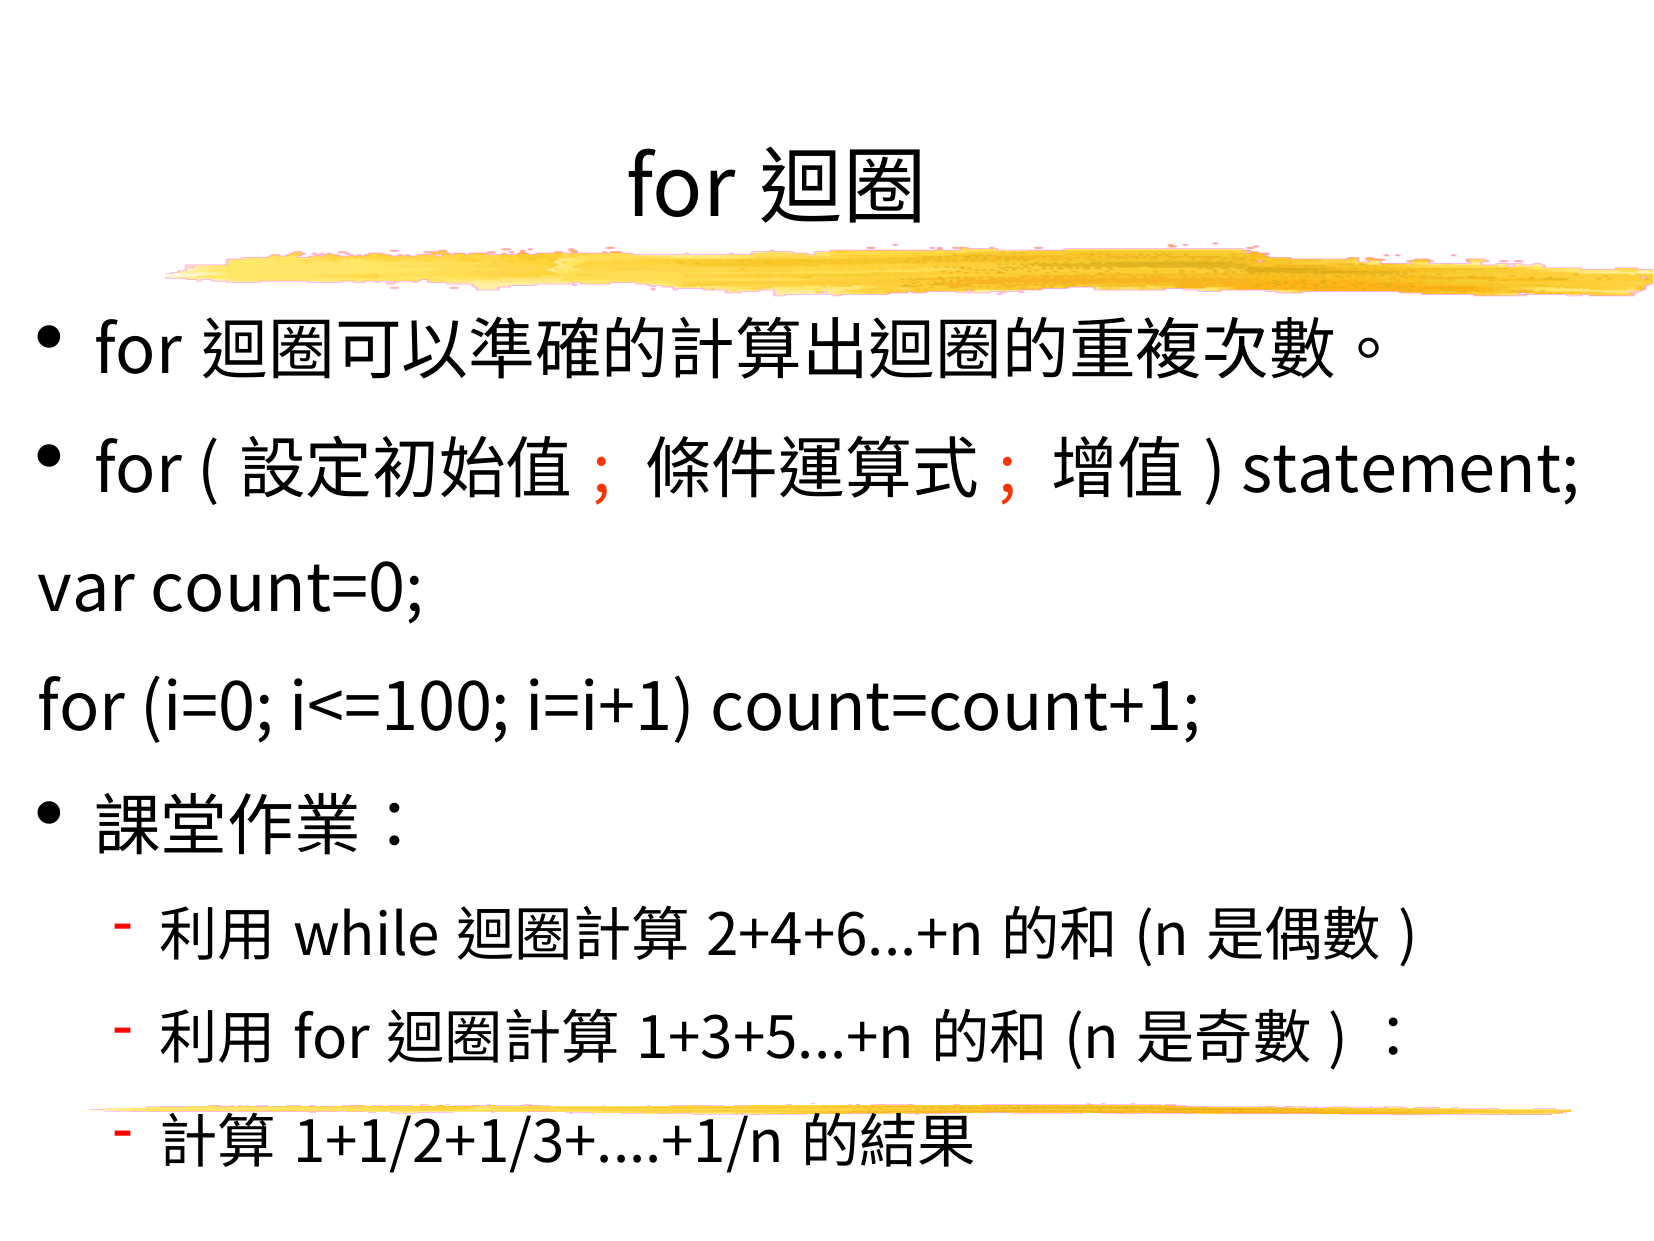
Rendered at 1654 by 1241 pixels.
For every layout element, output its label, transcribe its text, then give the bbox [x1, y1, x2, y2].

list for迴圈可以準確的計算出迴圈的重複次數。 for (設定初始值; 條件運算式; 增值) statement; var count=0; for (i=0; i<=100; i=i+1) count=count+1; 課堂作業： 利用while迴圈計算2+4+6...+n的和(n是偶數) 利用for迴圈計算1+3+5...+n的和(n是奇數)： 計算1+1/2+1/3+....+1/n的結果 [23, 280, 1606, 1241]
picture [165, 237, 1654, 308]
title for迴圈 [73, 41, 1479, 249]
